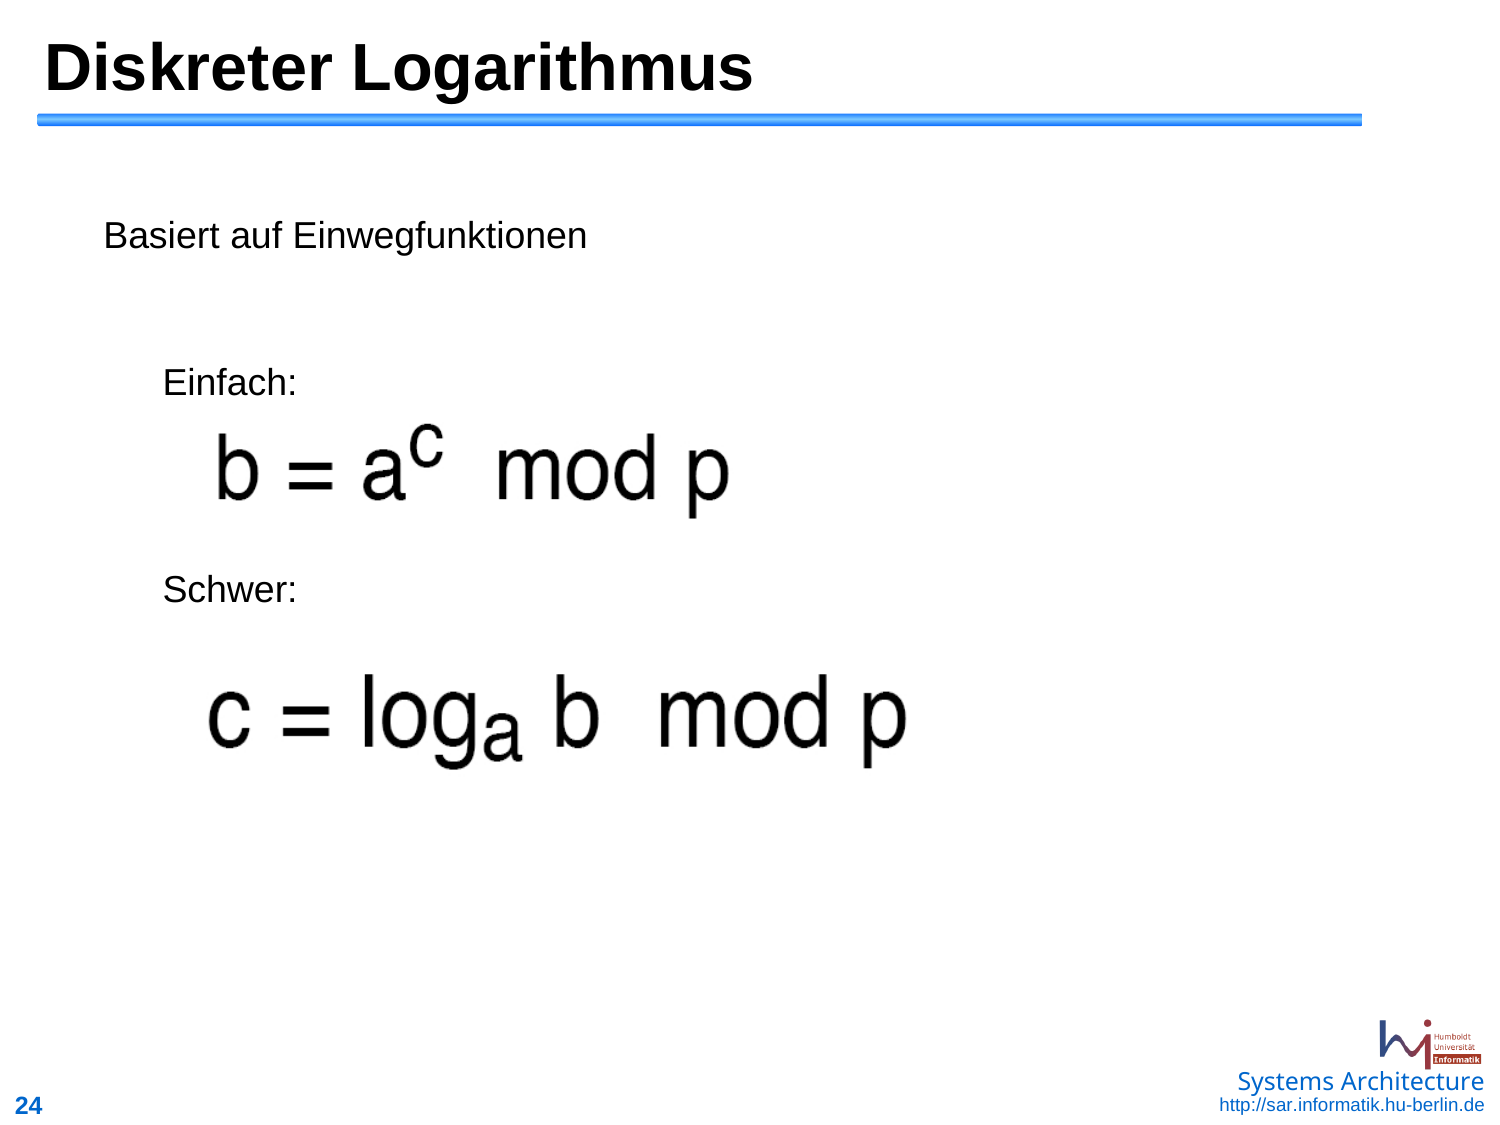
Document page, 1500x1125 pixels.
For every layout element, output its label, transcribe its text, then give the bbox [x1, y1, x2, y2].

text_box Schwer: [147, 561, 325, 618]
text_box Einfach: [147, 354, 532, 412]
picture [206, 413, 739, 532]
title Diskreter Logarithmus [29, 11, 1500, 123]
picture [187, 626, 916, 798]
picture [1376, 1016, 1483, 1071]
text_box Basiert auf Einwegfunktionen [88, 206, 857, 264]
